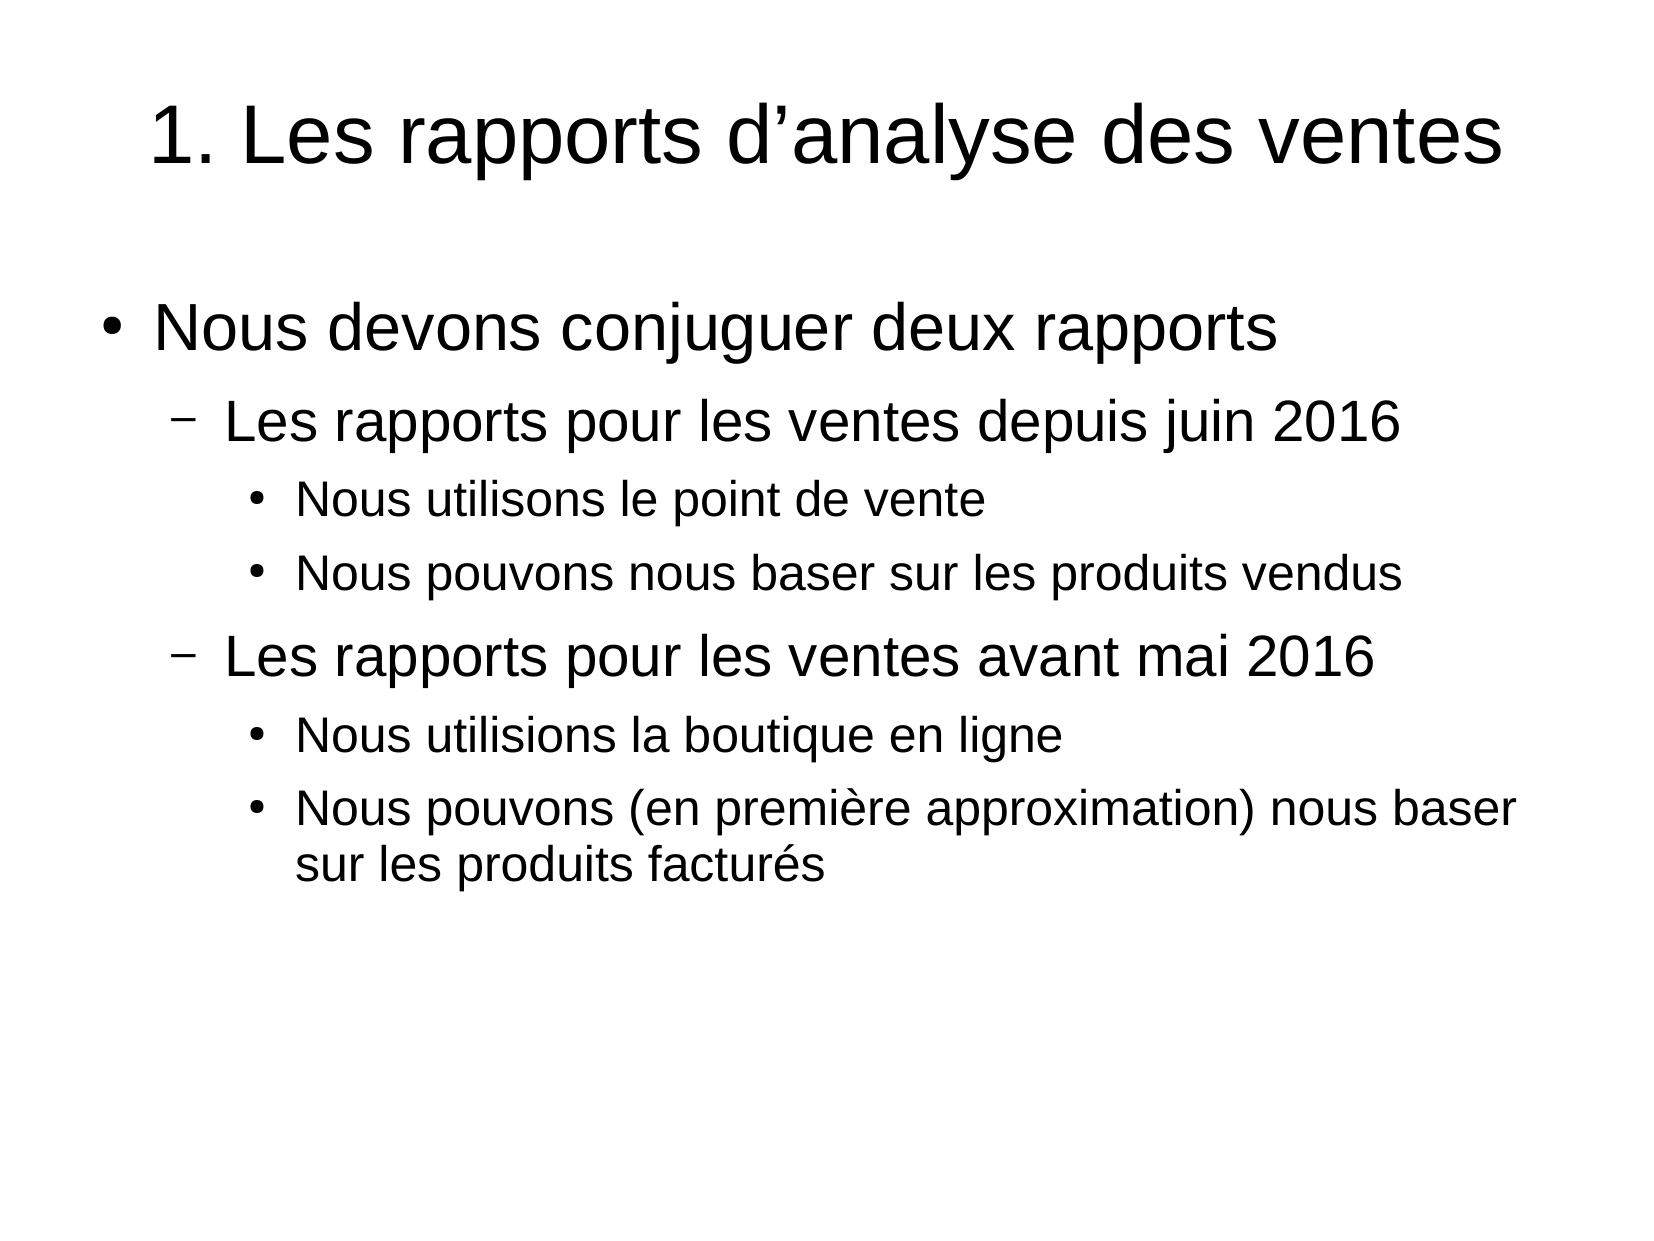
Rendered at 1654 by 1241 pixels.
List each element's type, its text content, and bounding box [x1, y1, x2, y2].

title 1. Les rapports d’analyse des ventes [82, 31, 1571, 239]
list Nous devons conjuguer deux rapports Les rapports pour les ventes depuis juin 2016 Nous utilisons le point de vente Nous pouvons nous baser sur les produits vendus Les rapports pour les ventes avant mai 2016 Nous utilisions la boutique en ligne Nous pouvons (en première approximation) nous baser sur les produits facturés [82, 290, 1571, 1205]
